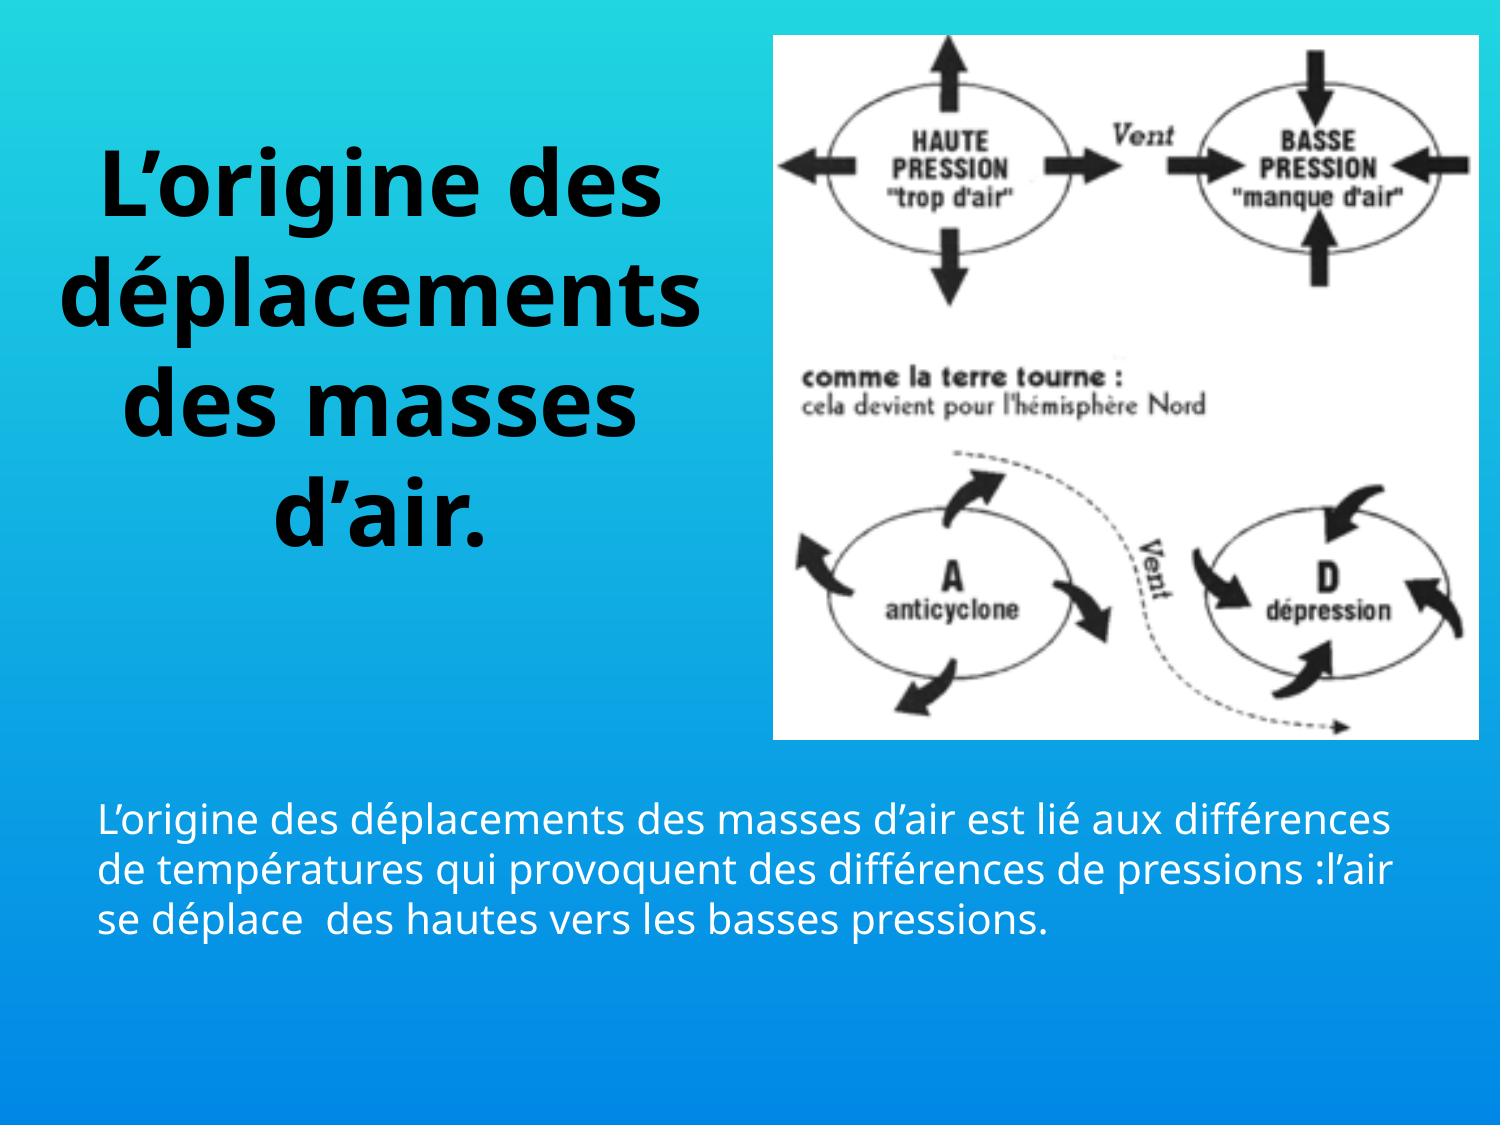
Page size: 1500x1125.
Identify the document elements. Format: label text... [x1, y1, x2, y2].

picture [762, 35, 1500, 739]
title L’origine des déplacements des masses d’air. [0, 45, 762, 645]
text_box L’origine des déplacements des masses d’air est lié aux différences de températures qui provoquent des différences de pressions :l’air se déplace des hautes vers les basses pressions. [82, 785, 1442, 951]
